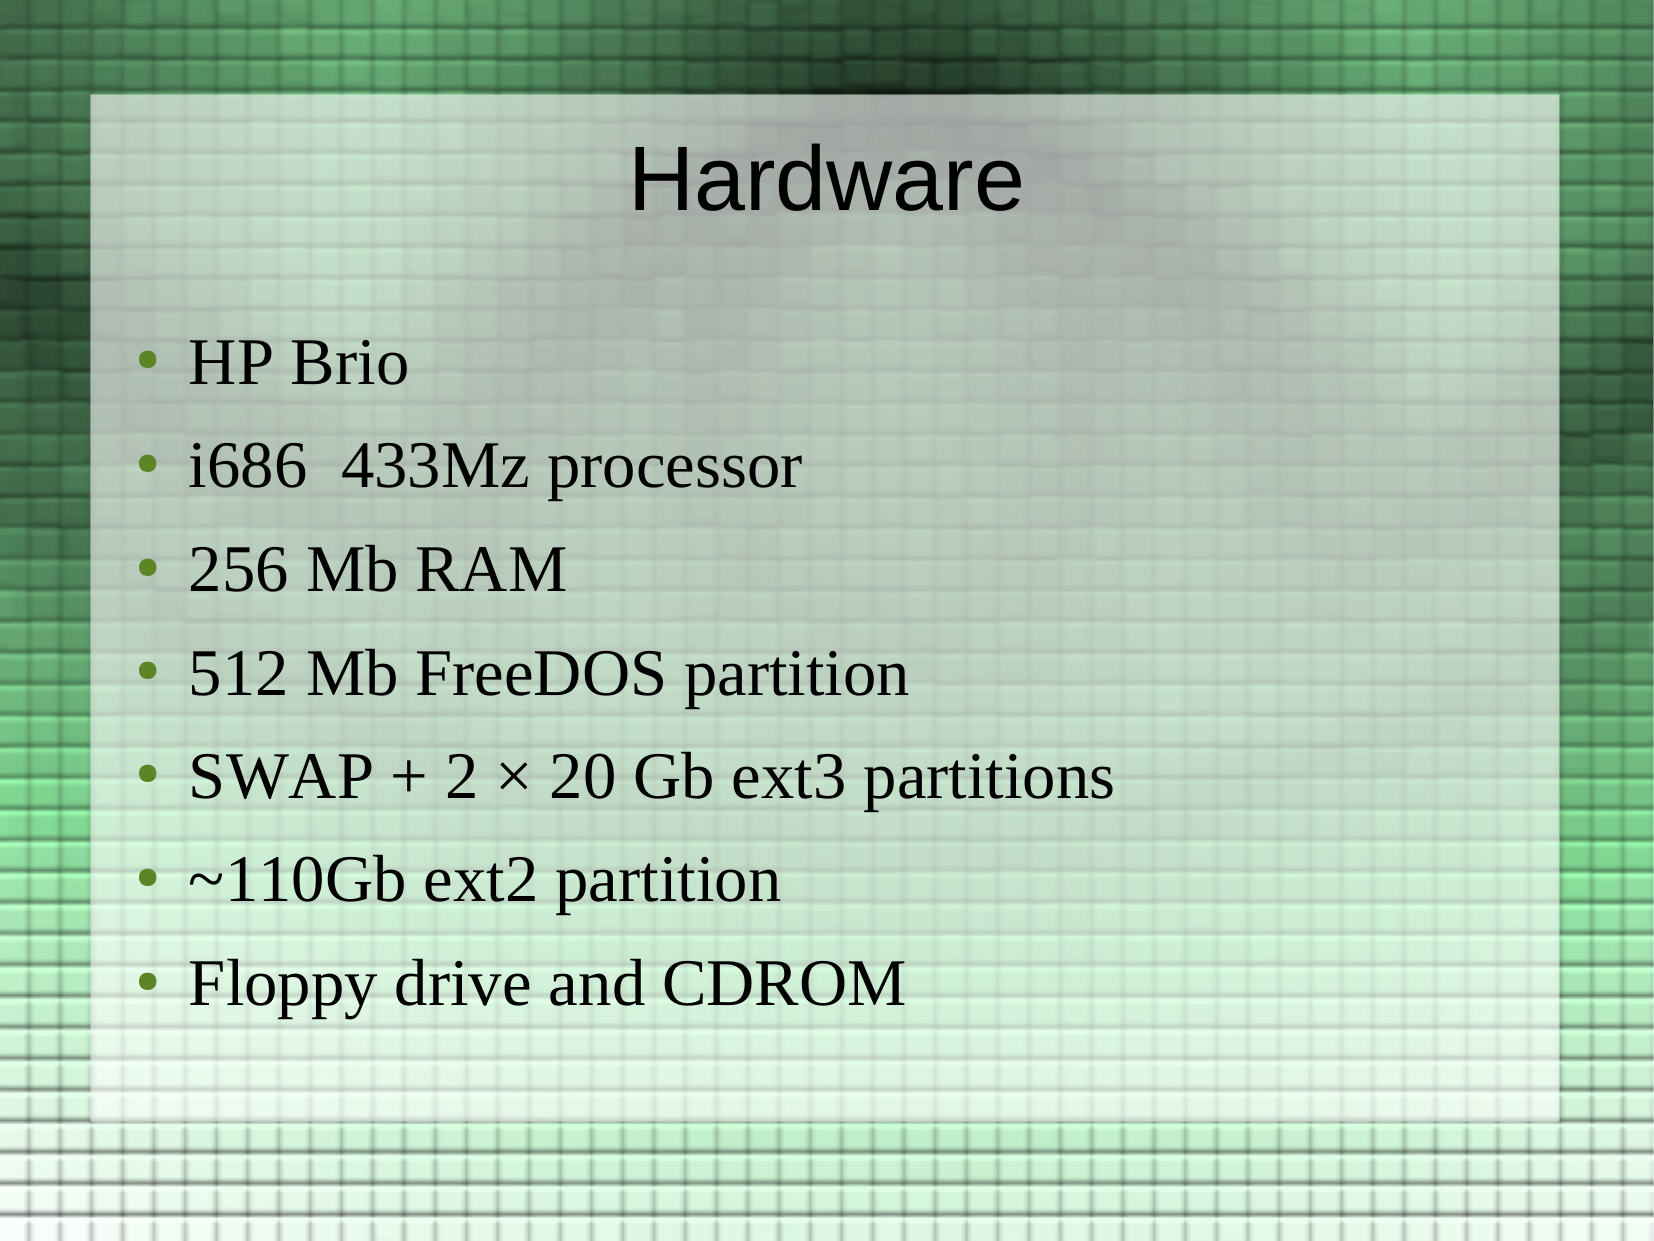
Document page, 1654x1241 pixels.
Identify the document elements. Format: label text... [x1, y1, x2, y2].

picture [0, 0, 1654, 1241]
title Hardware [88, 90, 1565, 266]
list HP Brio i686 433Mz processor 256 Mb RAM 512 Mb FreeDOS partition SWAP + 2 × 20 Gb ext3 partitions ~110Gb ext2 partition Floppy drive and CDROM [118, 324, 1536, 1093]
